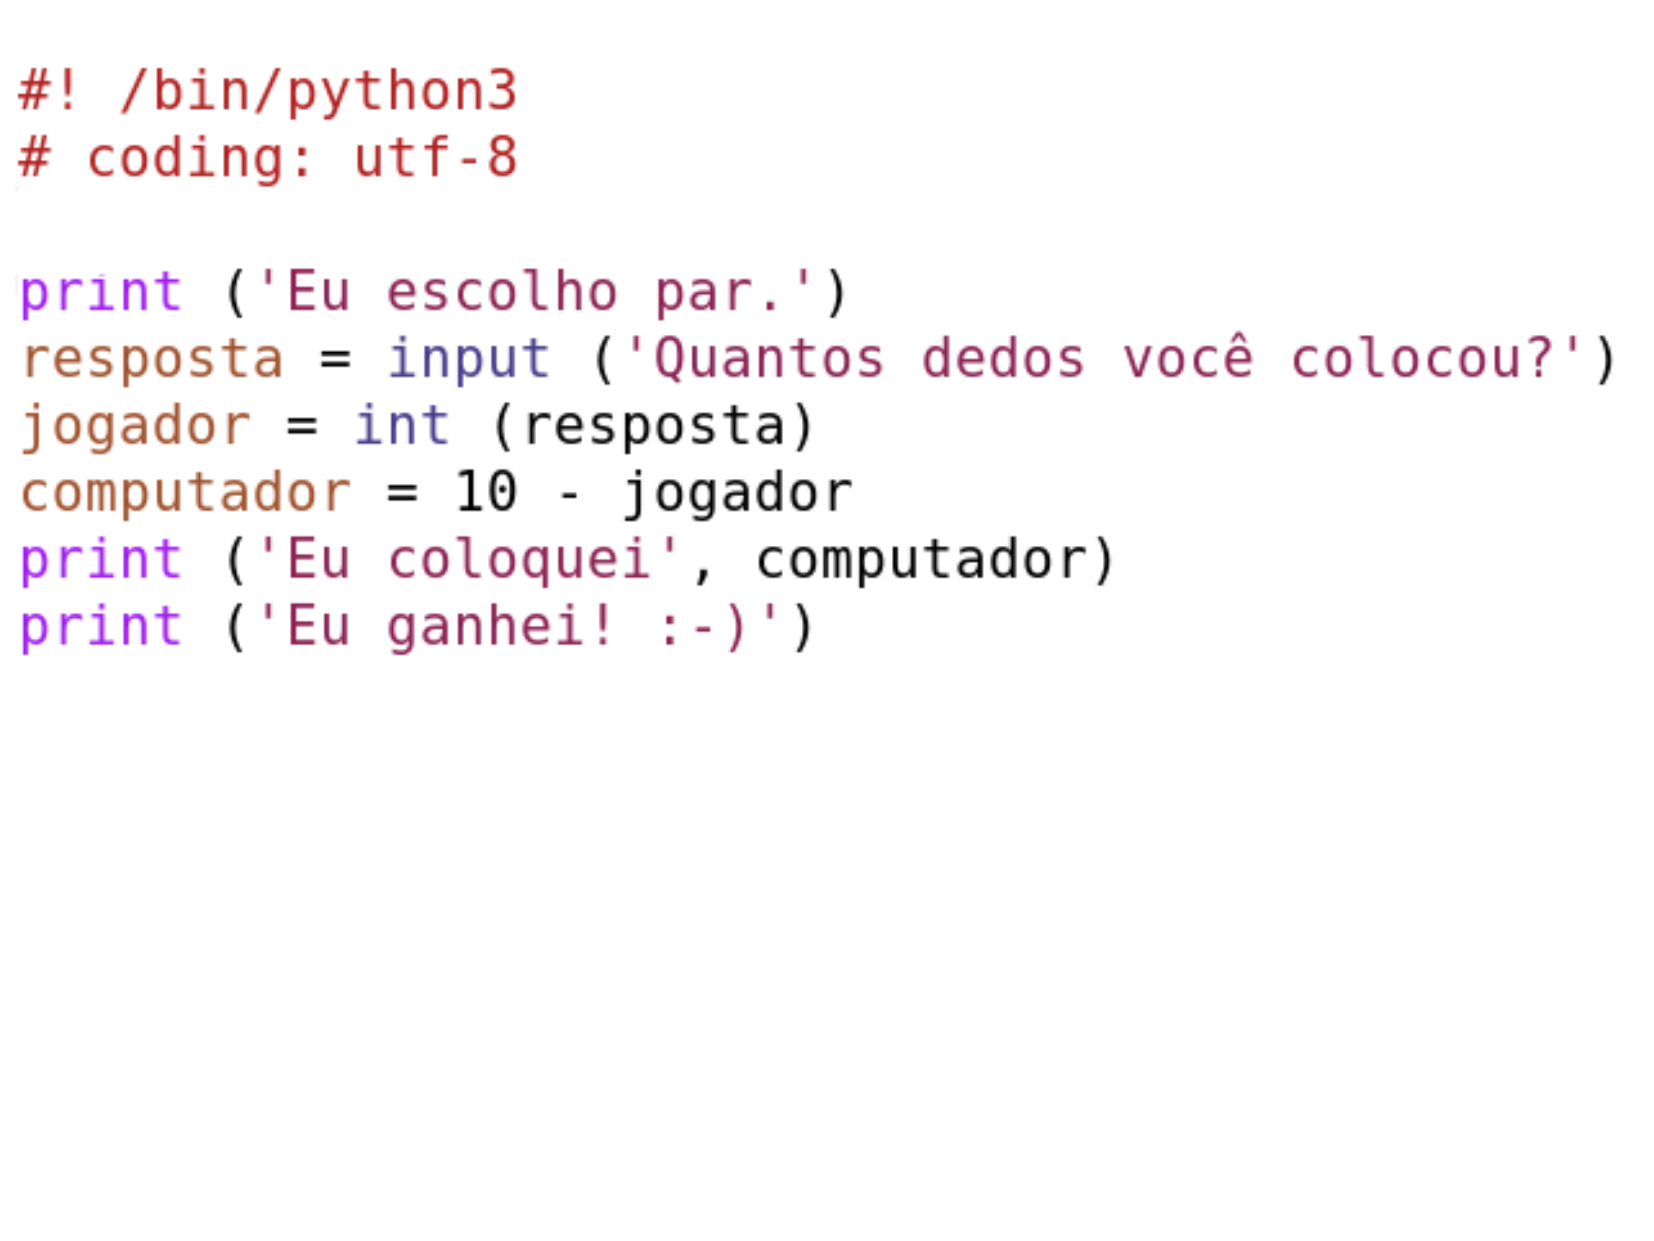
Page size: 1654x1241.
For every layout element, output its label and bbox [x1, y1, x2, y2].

picture [0, 20, 1654, 756]
